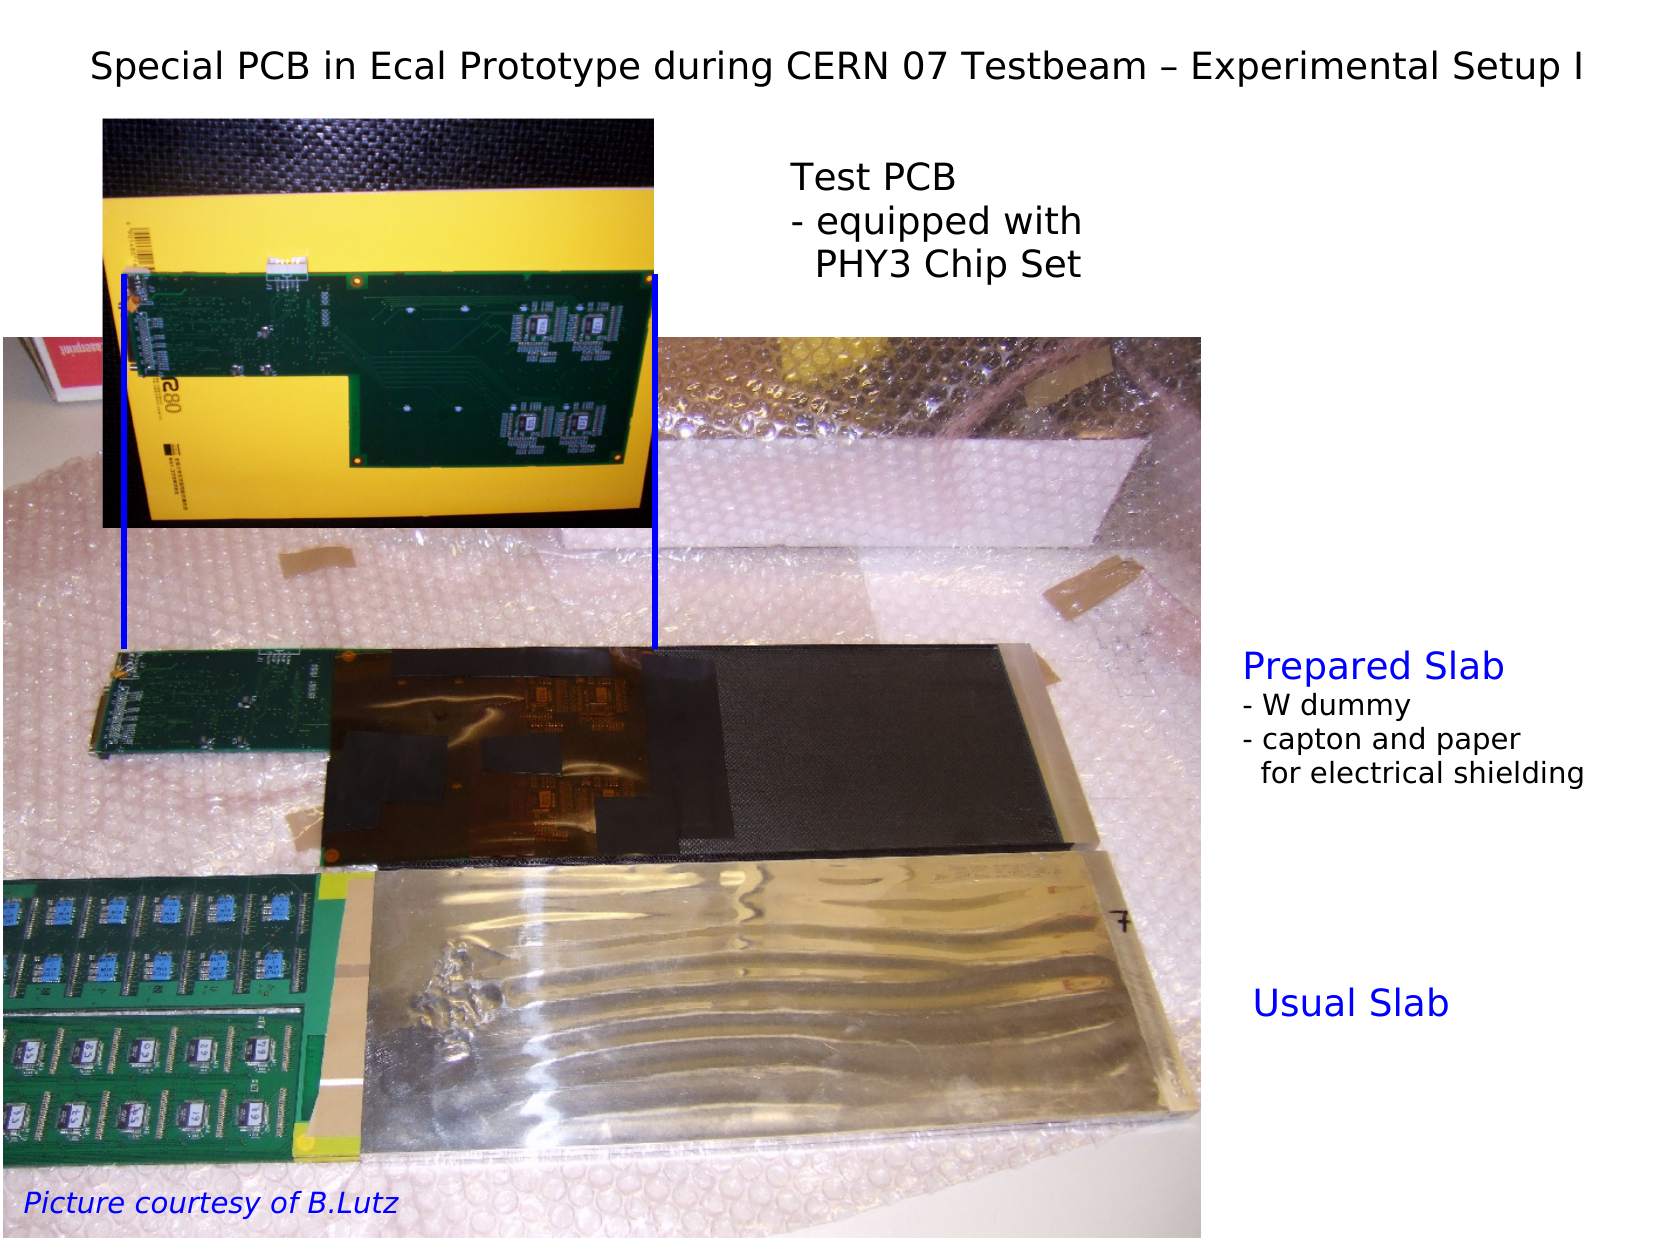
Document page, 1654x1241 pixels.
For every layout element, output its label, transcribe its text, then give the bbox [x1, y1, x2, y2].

text_box Test PCB - equipped with PHY3 Chip Set [775, 148, 1092, 295]
text_box Usual Slab [1237, 974, 1461, 1034]
picture [3, 118, 1201, 1238]
text_box Picture courtesy of B.Lutz [8, 1179, 413, 1229]
text_box Special PCB in Ecal Prototype during CERN 07 Testbeam – Experimental Setup I [75, 37, 1568, 96]
text_box Prepared Slab - W dummy - capton and paper for electrical shielding [1227, 637, 1600, 799]
